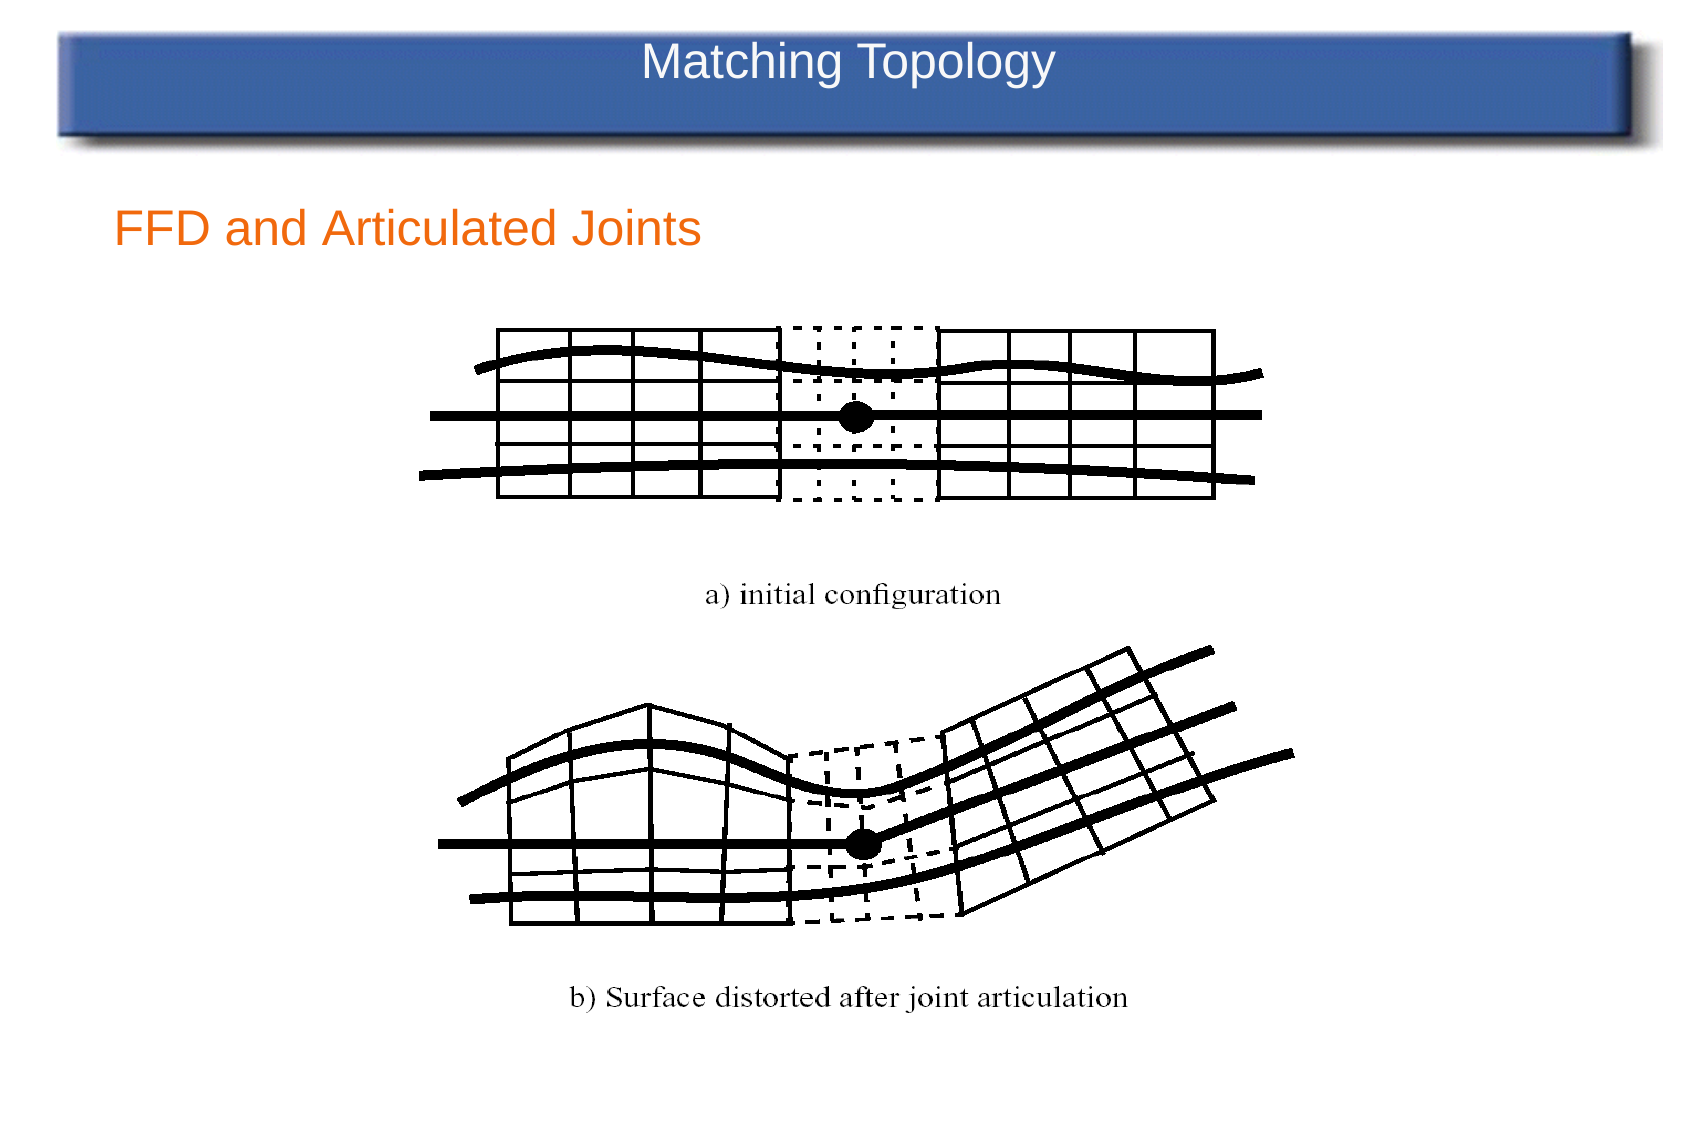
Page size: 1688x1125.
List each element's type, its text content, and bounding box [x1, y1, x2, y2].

text_box FFD and Articulated Joints [98, 187, 718, 263]
picture [56, 29, 1663, 156]
title Matching Topology [188, 21, 1509, 96]
picture [379, 299, 1328, 1043]
